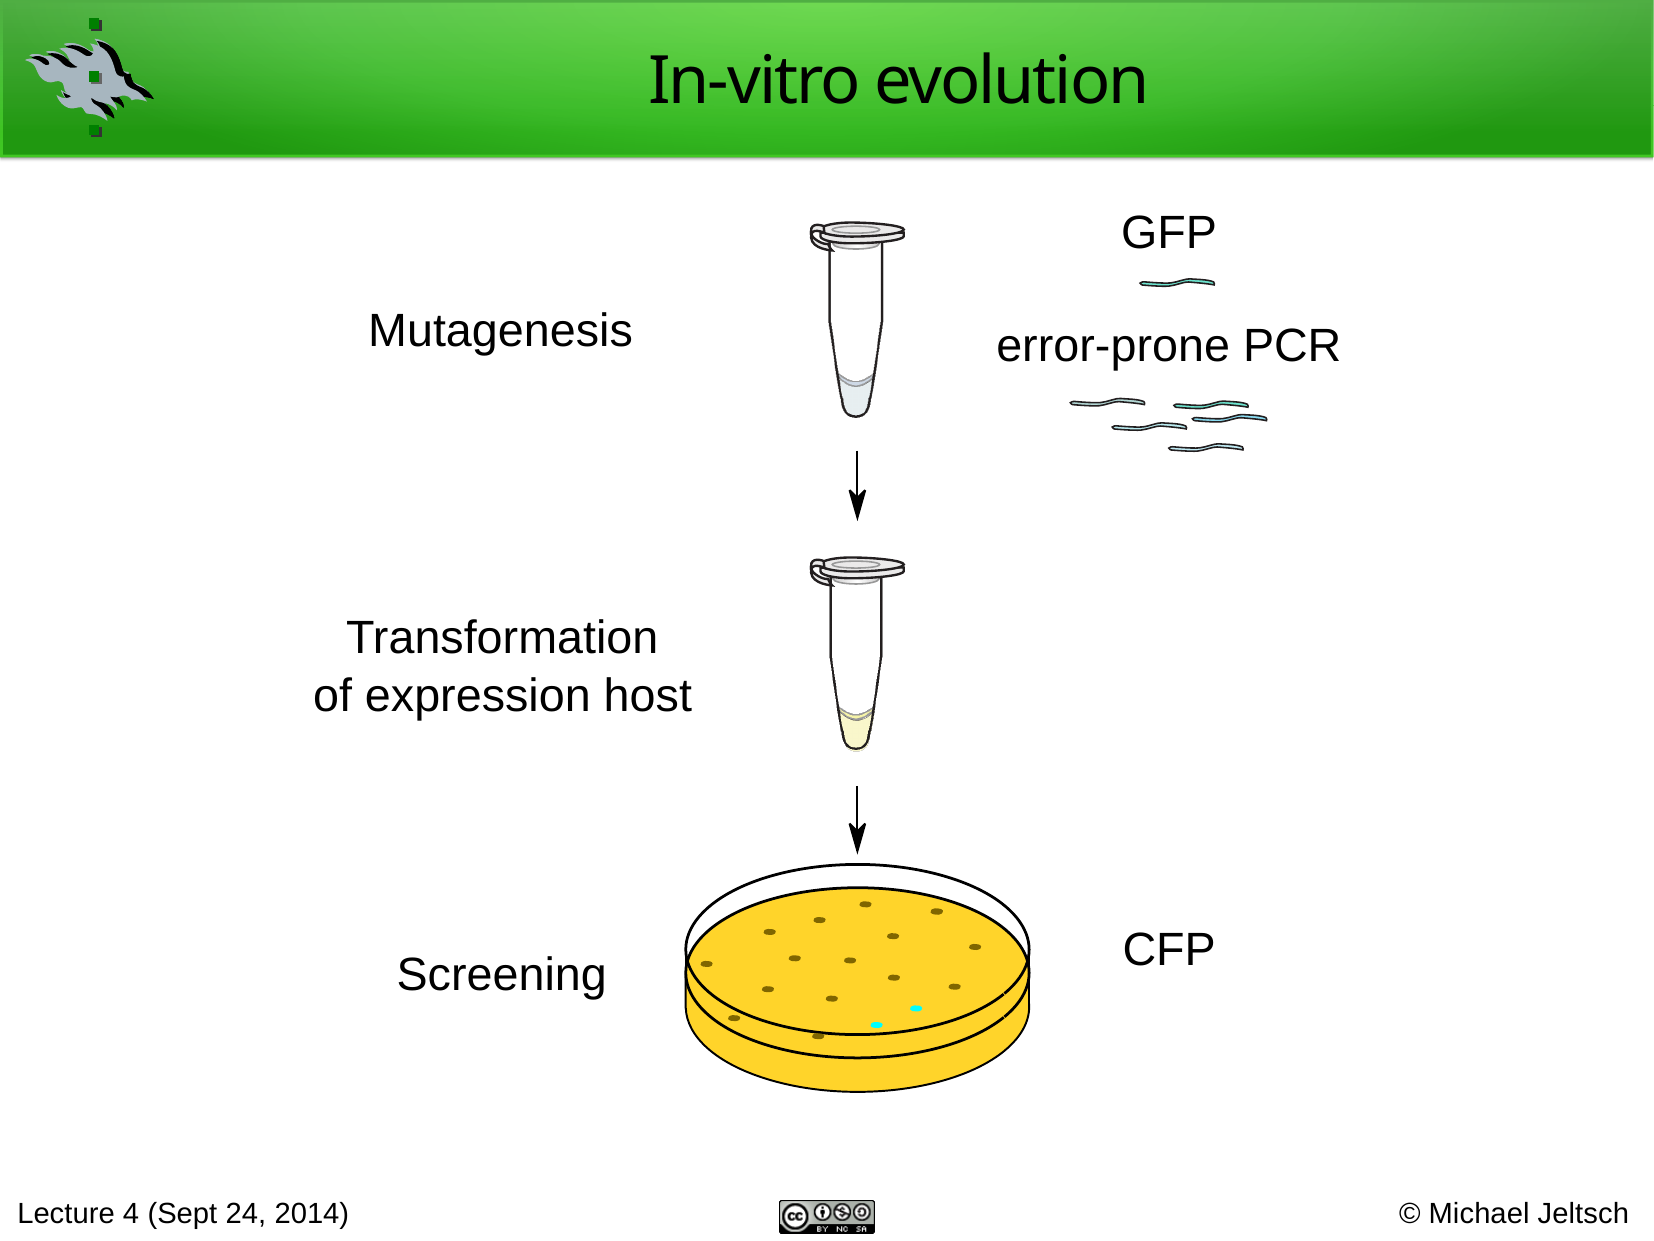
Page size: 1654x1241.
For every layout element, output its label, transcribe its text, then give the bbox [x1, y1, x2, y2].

title In-vitro evolution [171, 32, 1627, 123]
picture [779, 1200, 875, 1234]
picture [313, 214, 1341, 1093]
